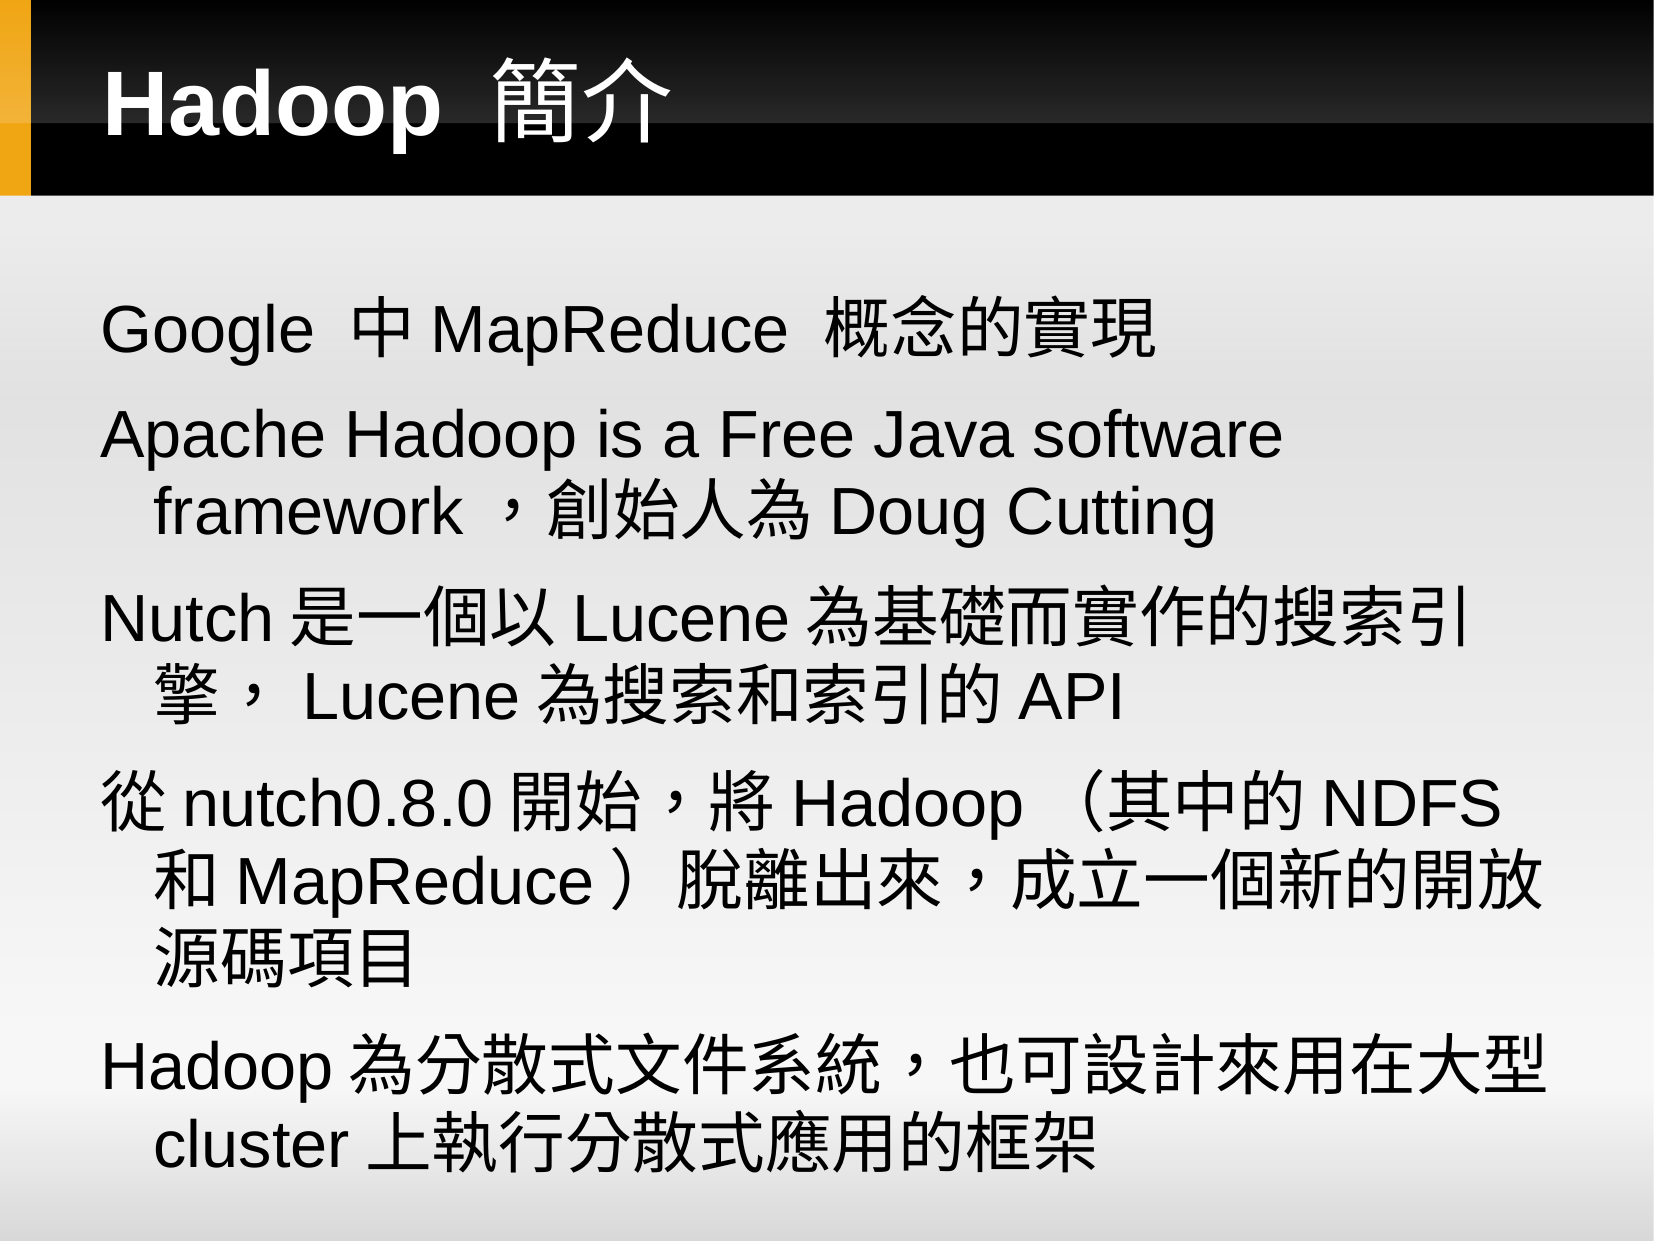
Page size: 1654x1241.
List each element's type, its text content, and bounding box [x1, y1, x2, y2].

list Google 中MapReduce 概念的實現 Apache Hadoop is a Free Java software framework，創始人為Doug Cutting Nutch是一個以Lucene為基礎而實作的搜索引擎，Lucene為搜索和索引的API 從nutch0.8.0開始，將Hadoop（其中的NDFS和MapReduce）脫離出來，成立一個新的開放源碼項目 Hadoop為分散式文件系統，也可設計來用在大型cluster上執行分散式應用的框架 [82, 290, 1571, 1184]
title Hadoop 簡介 [76, 7, 1565, 200]
picture [0, 0, 1654, 1241]
